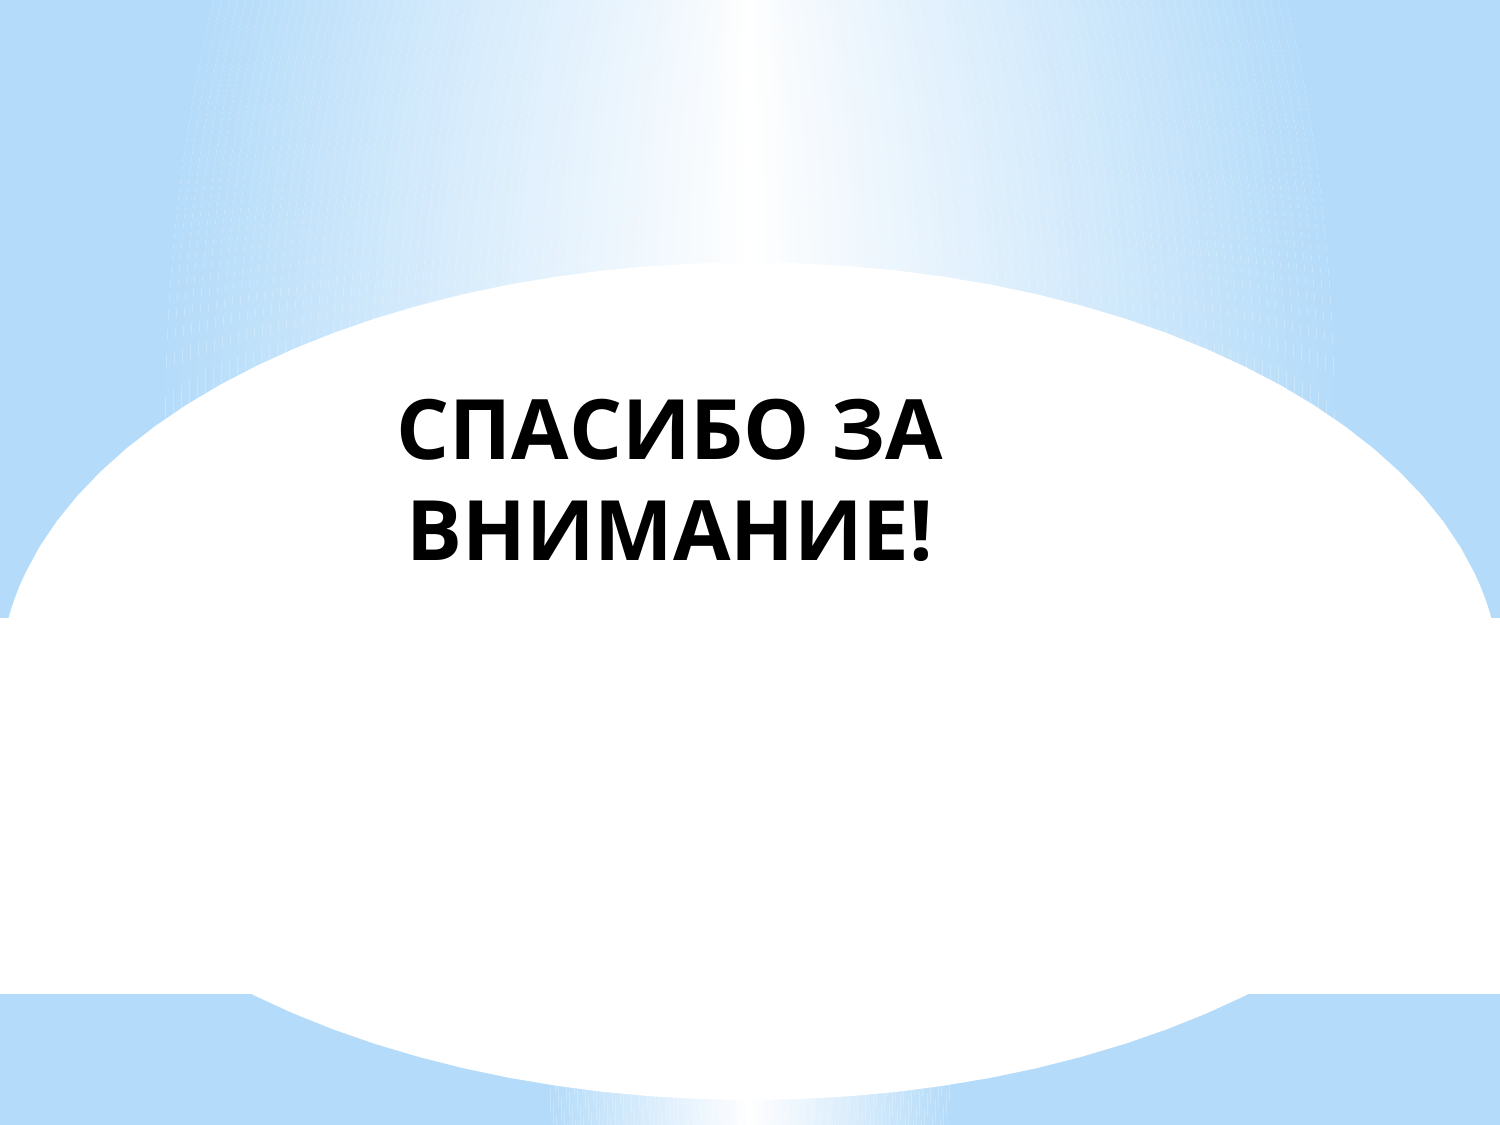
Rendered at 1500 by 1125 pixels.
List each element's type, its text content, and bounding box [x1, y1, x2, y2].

title СПАСИБО ЗА ВНИМАНИЕ! [135, 361, 1205, 550]
